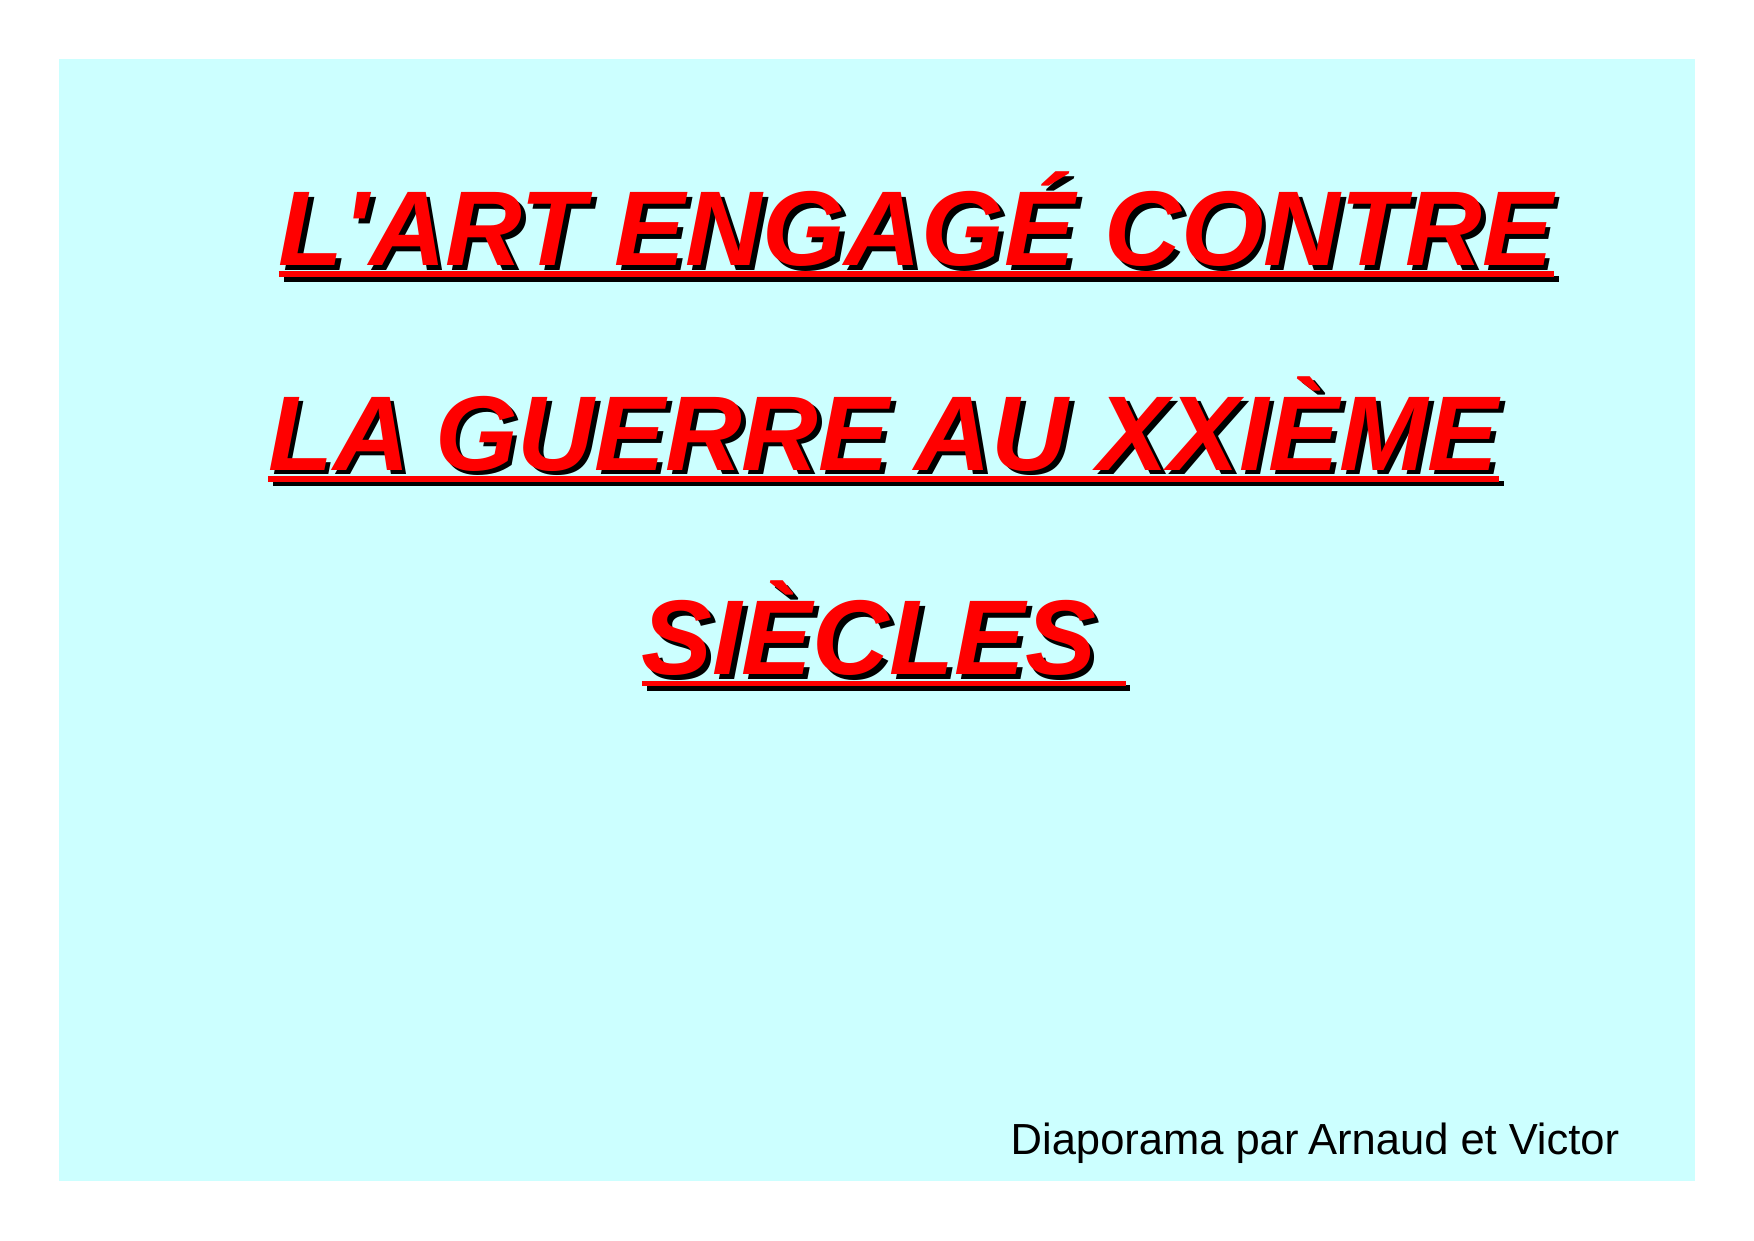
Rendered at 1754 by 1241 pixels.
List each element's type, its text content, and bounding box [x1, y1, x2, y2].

text_box L'ART ENGAGÉ CONTRE LA GUERRE AU XXIÈME SIÈCLES Diaporama par Arnaud et Victor [147, 0, 1620, 1241]
